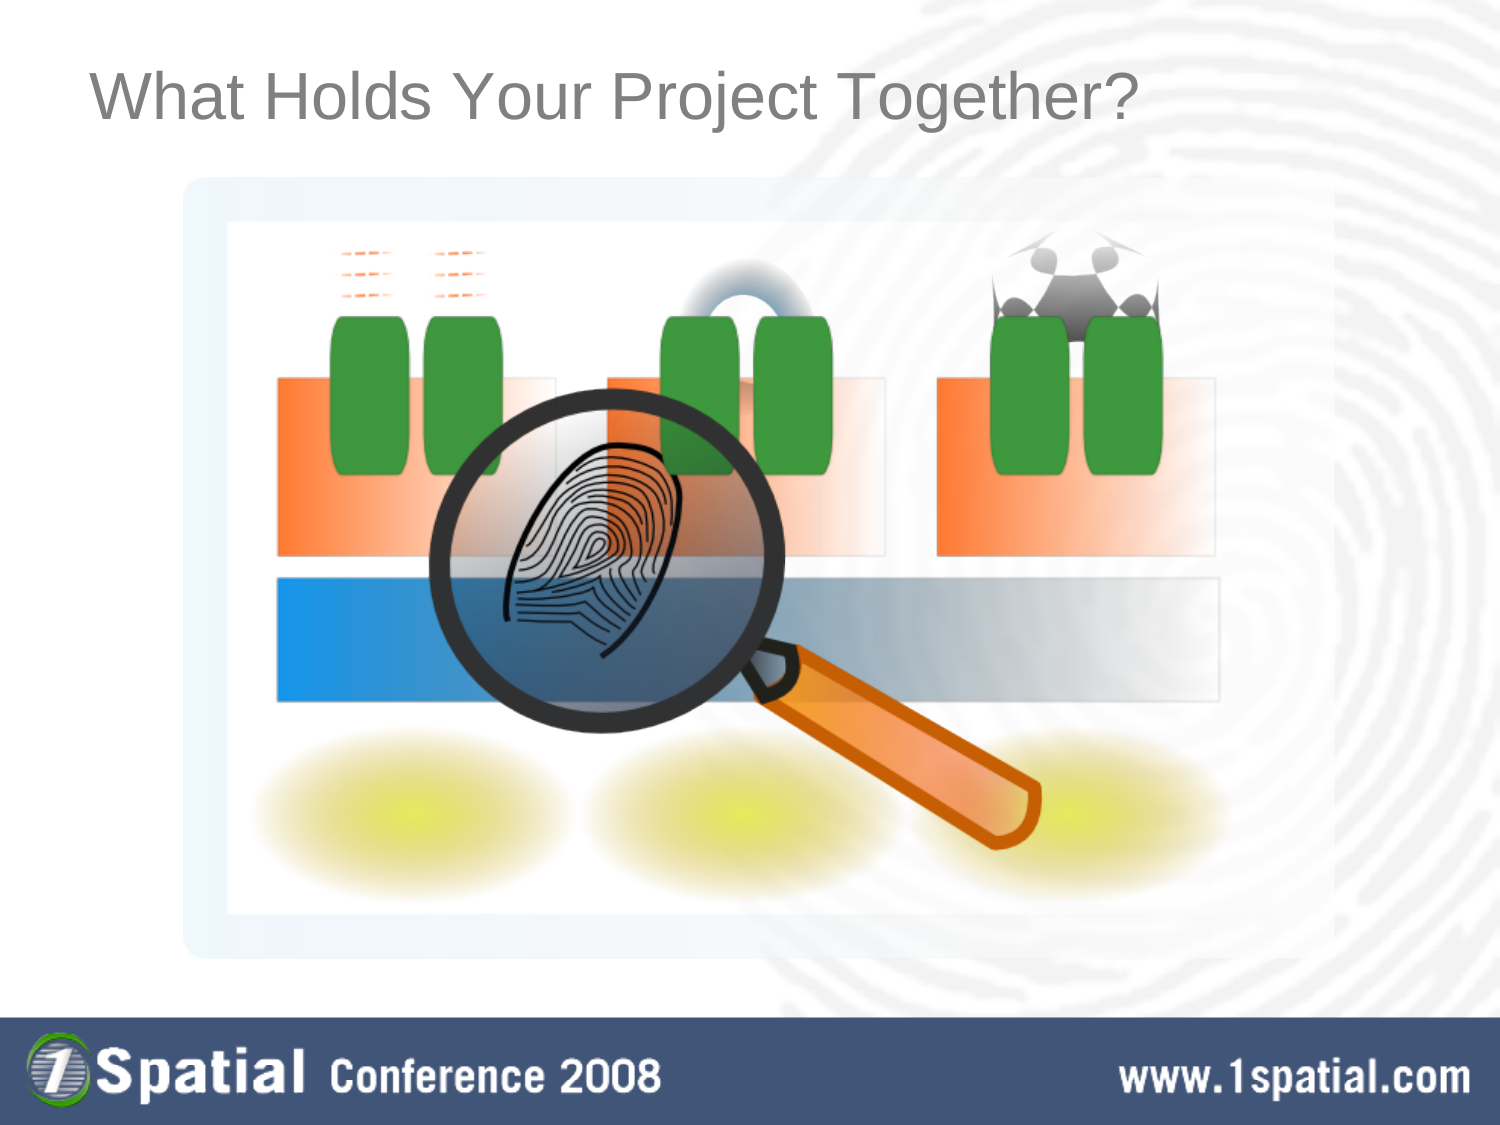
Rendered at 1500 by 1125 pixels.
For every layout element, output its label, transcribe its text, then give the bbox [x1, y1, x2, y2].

title What Holds Your Project Together? [89, 42, 1149, 154]
picture [183, 177, 1335, 959]
